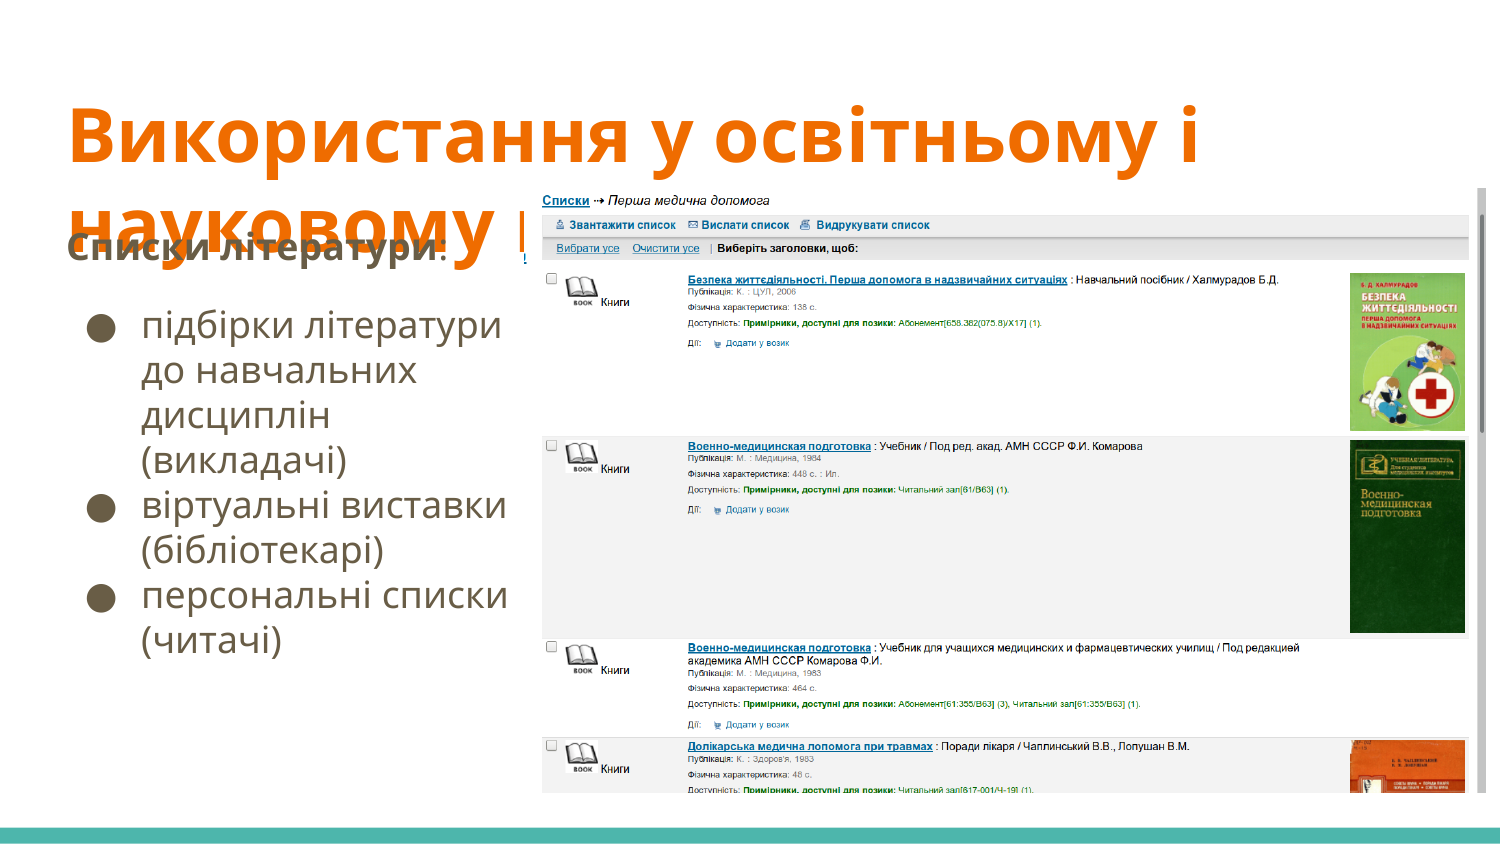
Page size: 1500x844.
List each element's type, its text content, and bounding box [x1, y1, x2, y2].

picture [524, 188, 1486, 793]
title Використання у освітньому і науковому процесах [51, 72, 1449, 189]
list Списки літератури: підбірки літератури до навчальних дисциплін (викладачі) віртуальні виставки (бібліотекарі) персональні списки (читачі) [51, 207, 524, 750]
